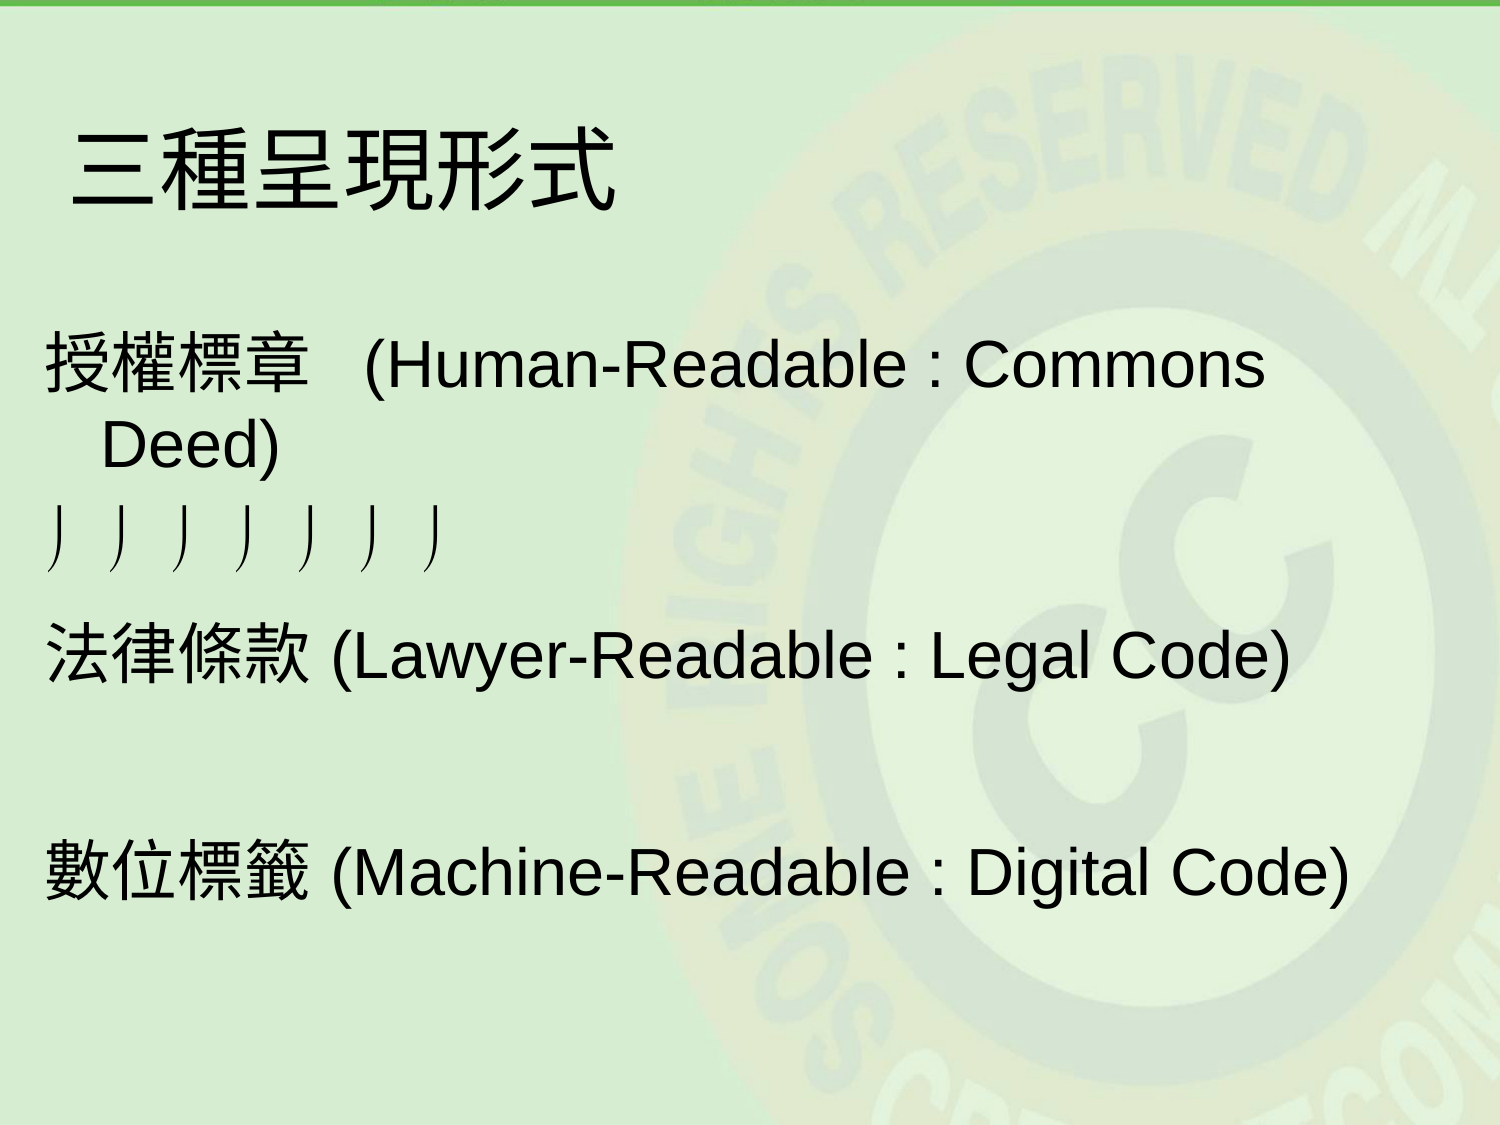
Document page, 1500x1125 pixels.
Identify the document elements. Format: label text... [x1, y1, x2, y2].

picture [0, 0, 1500, 1125]
list 授權標章 (Human-Readable : Commons Deed)        法律條款(Lawyer-Readable : Legal Code) 數位標籤(Machine-Readable : Digital Code) [29, 302, 1453, 946]
title 三種呈現形式 [53, 90, 1403, 237]
